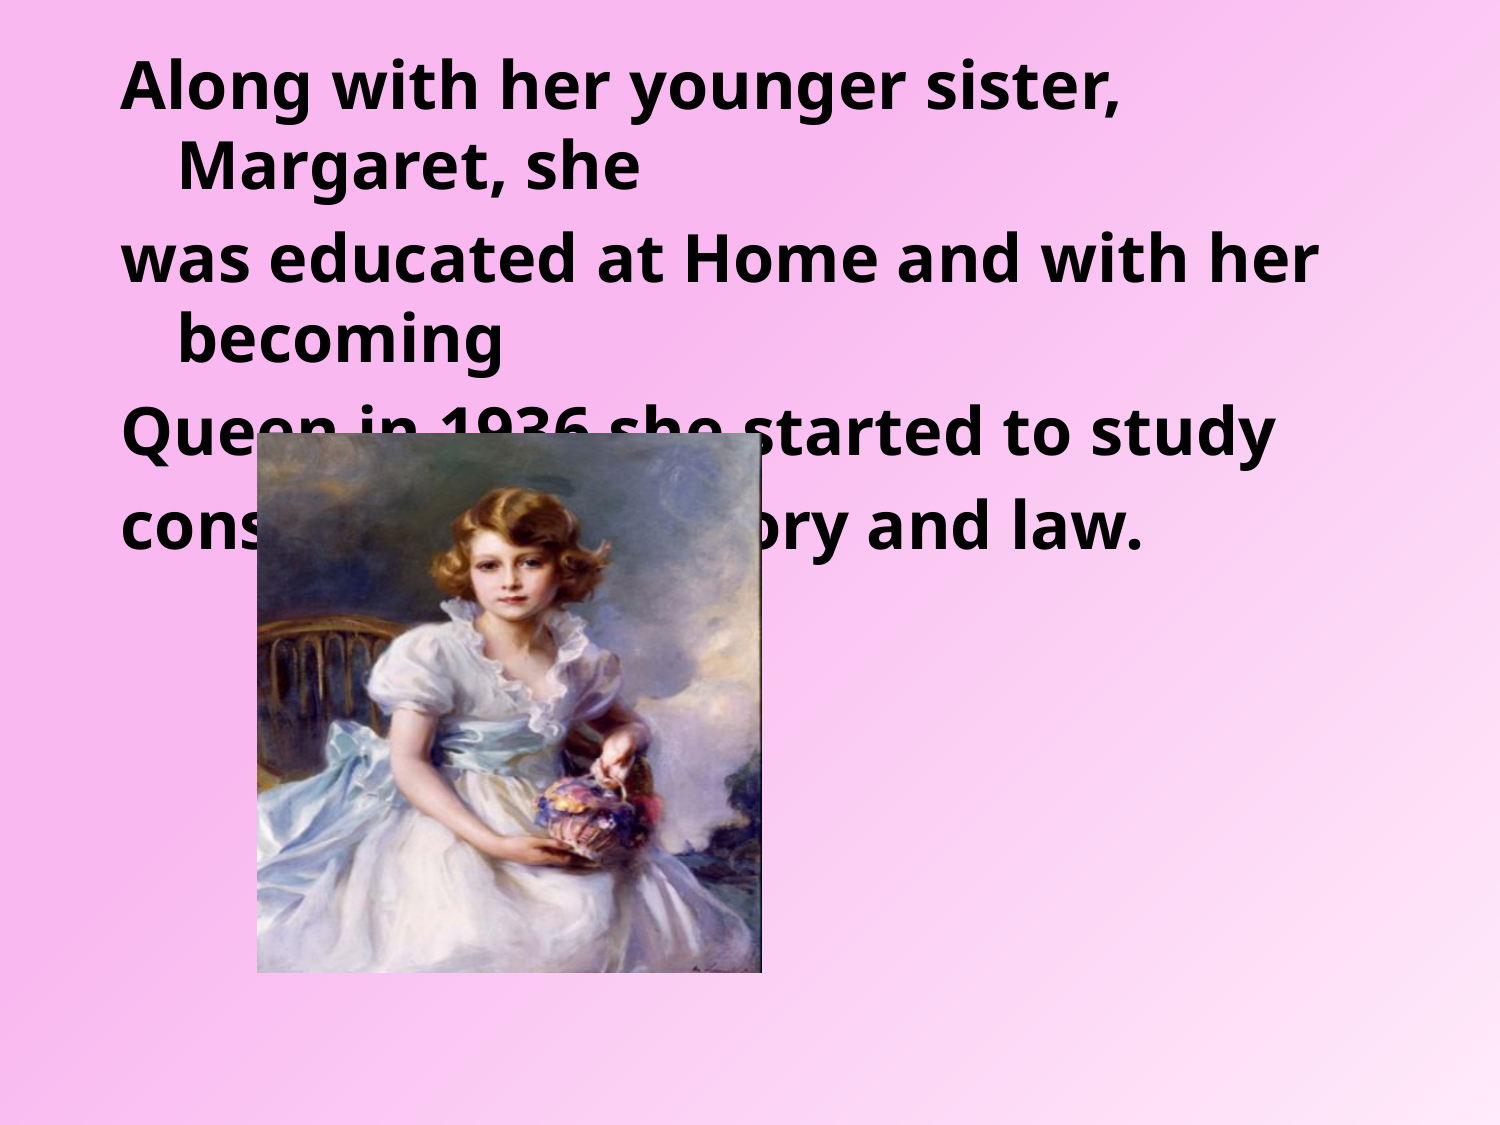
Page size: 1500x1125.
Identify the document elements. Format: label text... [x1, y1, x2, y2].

picture [257, 433, 762, 973]
list Along with her younger sister, Margaret, she was educated at Home and with her becoming Queen in 1936 she started to study constitutional History and law. [105, 35, 1456, 1005]
